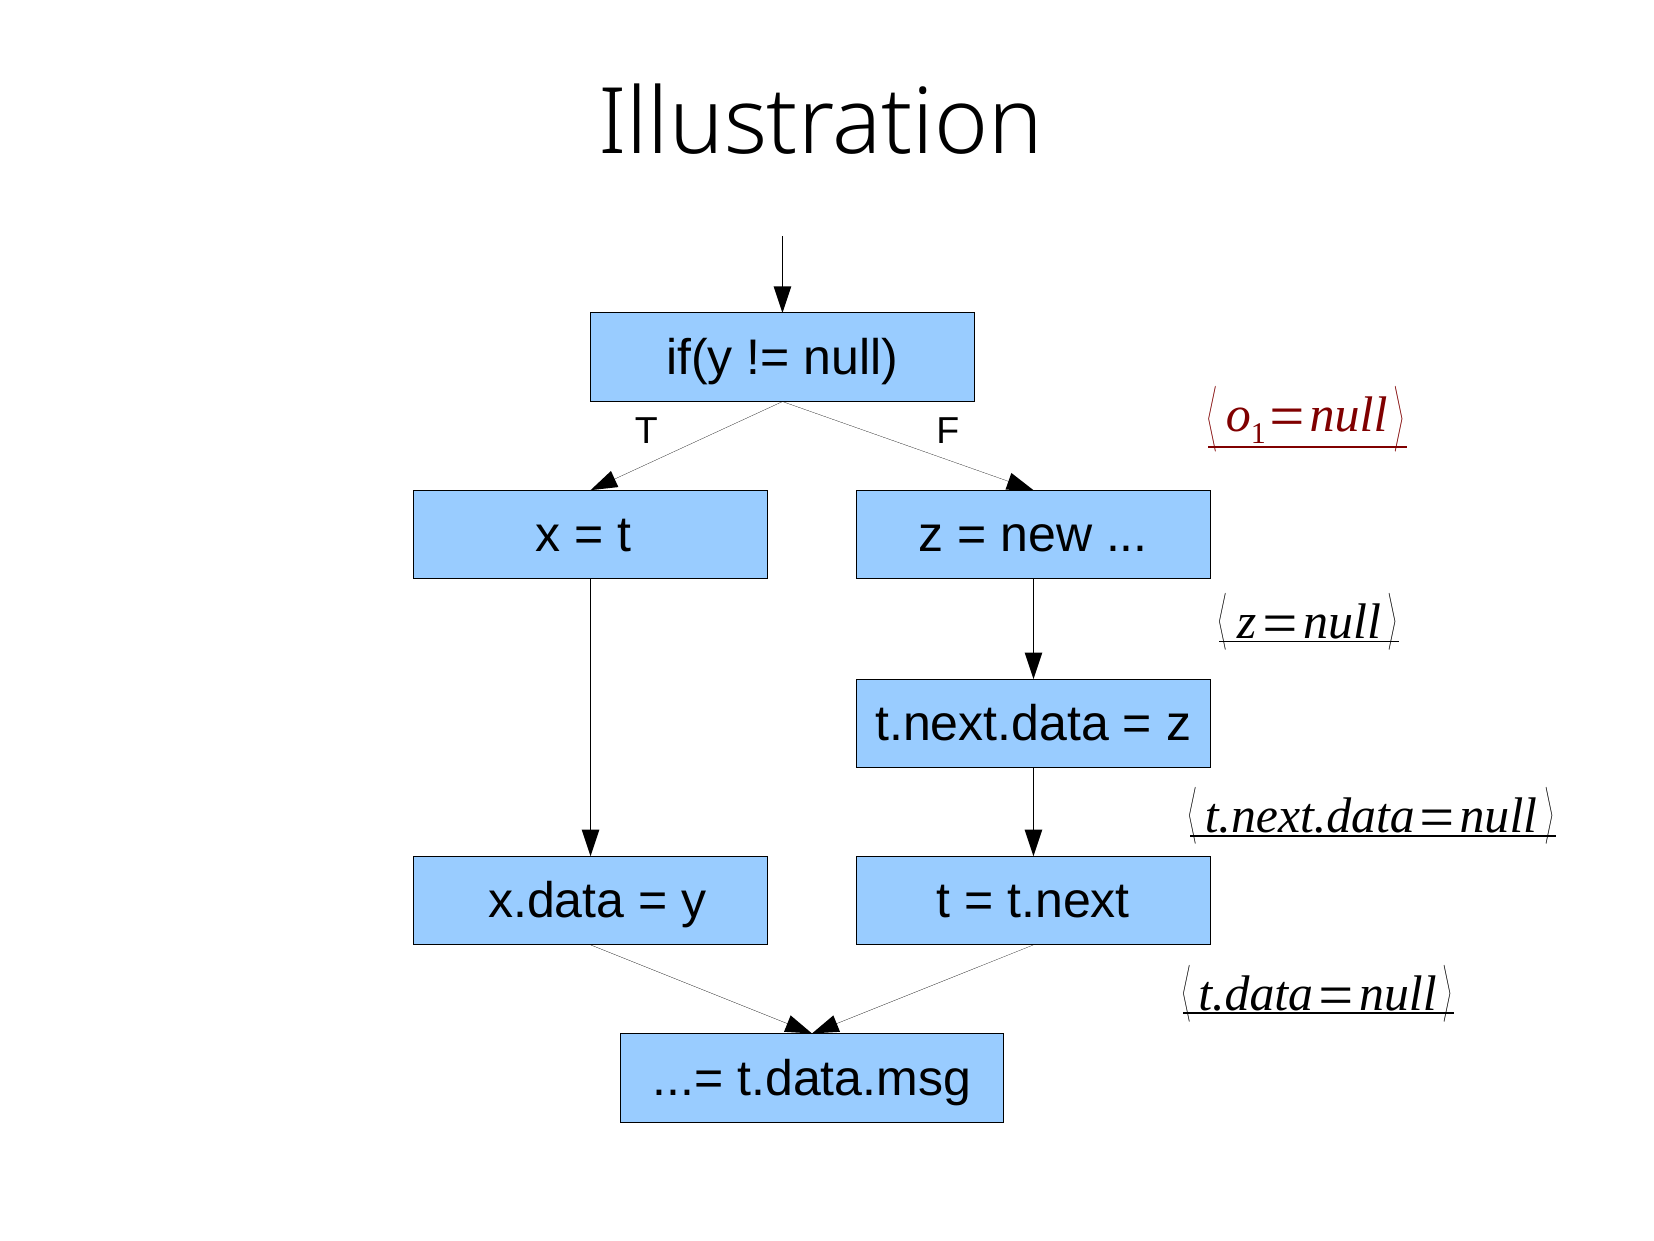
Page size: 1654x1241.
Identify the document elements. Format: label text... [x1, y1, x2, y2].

chart [1210, 590, 1408, 653]
text_box z = new ... [856, 490, 1211, 579]
text_box if(y != null) [590, 312, 975, 402]
text_box T [620, 401, 673, 459]
text_box x = t [413, 490, 768, 579]
chart [1174, 962, 1463, 1024]
chart [1199, 383, 1416, 455]
text_box t = t.next [856, 856, 1211, 945]
text_box ...= t.data.msg [620, 1033, 1004, 1123]
text_box F [921, 401, 975, 459]
text_box t.next.data = z [856, 679, 1211, 768]
title Illustration [76, 58, 1565, 178]
chart [1181, 785, 1564, 847]
text_box x.data = y [413, 856, 768, 945]
